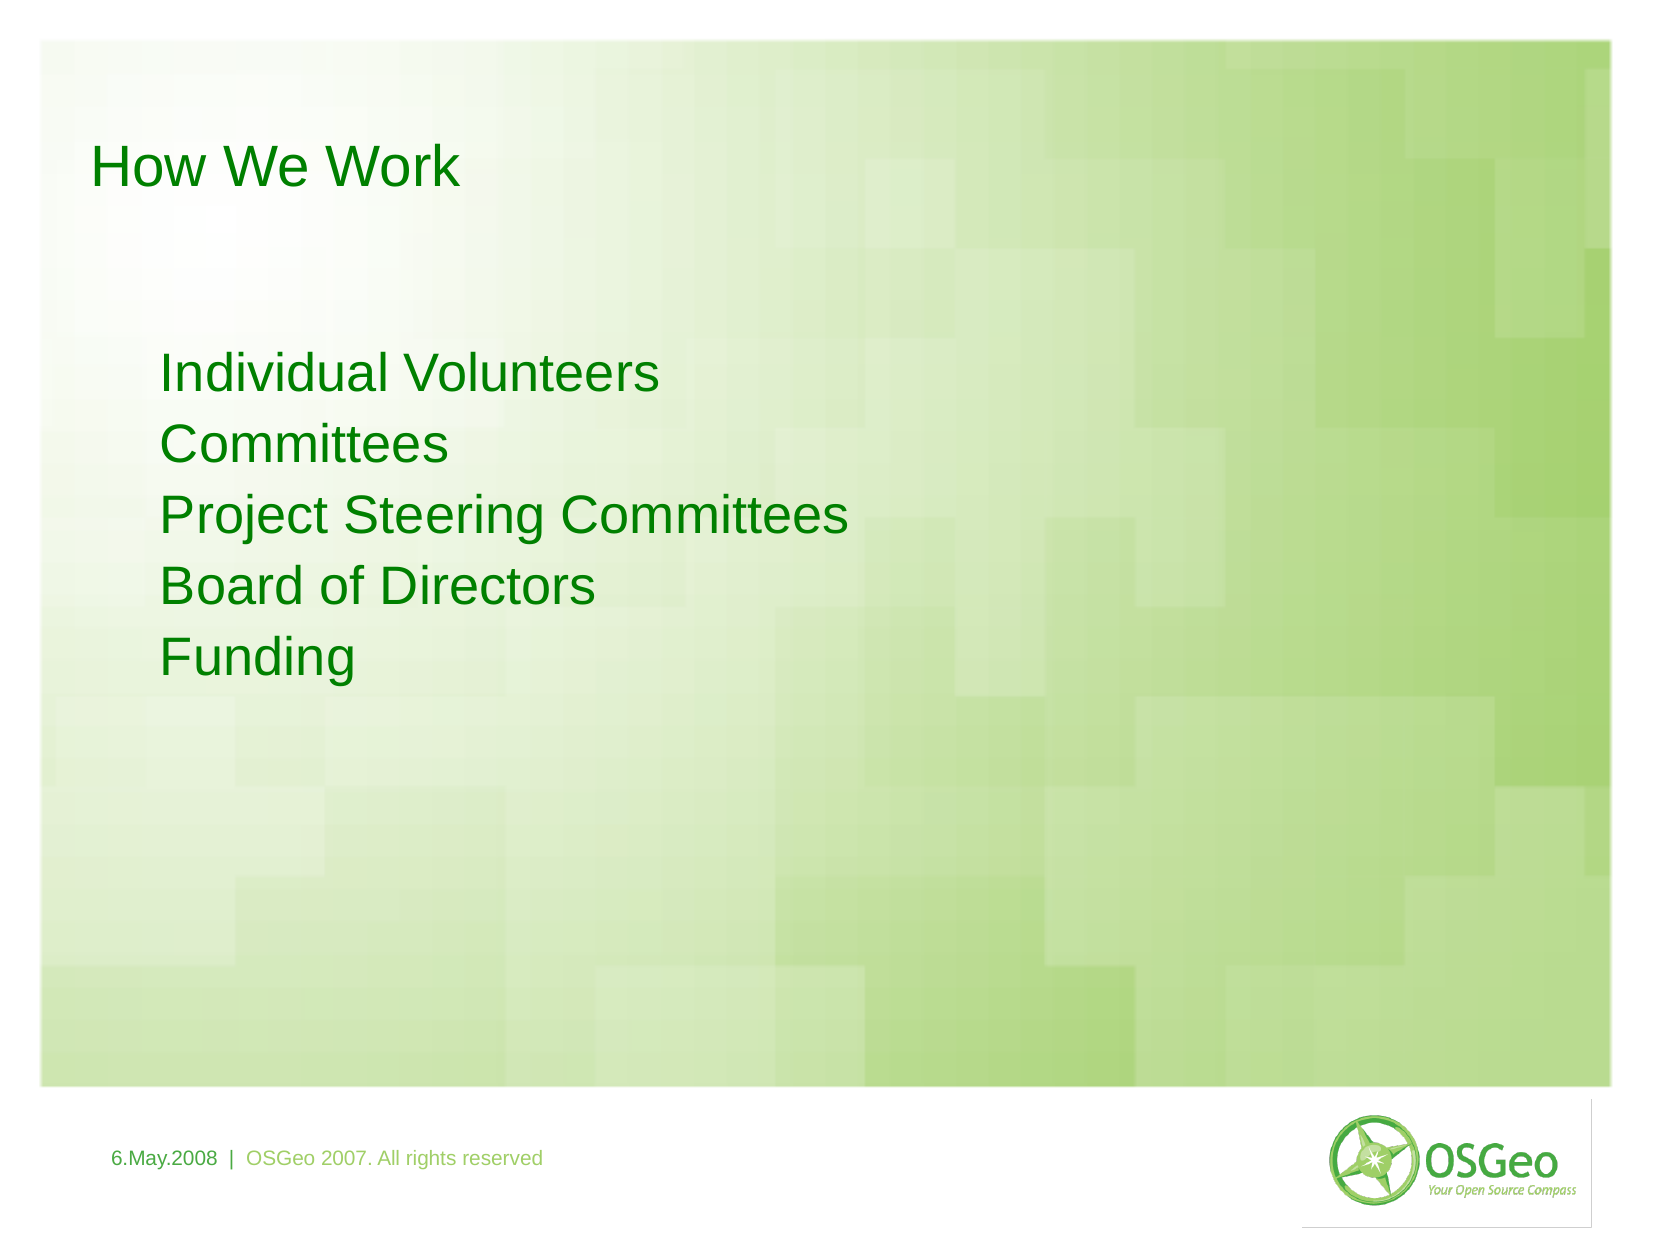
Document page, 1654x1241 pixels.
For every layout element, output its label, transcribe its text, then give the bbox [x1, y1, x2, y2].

text_box Individual Volunteers Committees Project Steering Committees Board of Directors Funding [130, 351, 1498, 692]
text_box How We Work [75, 130, 1303, 207]
picture [0, 1, 1654, 1239]
